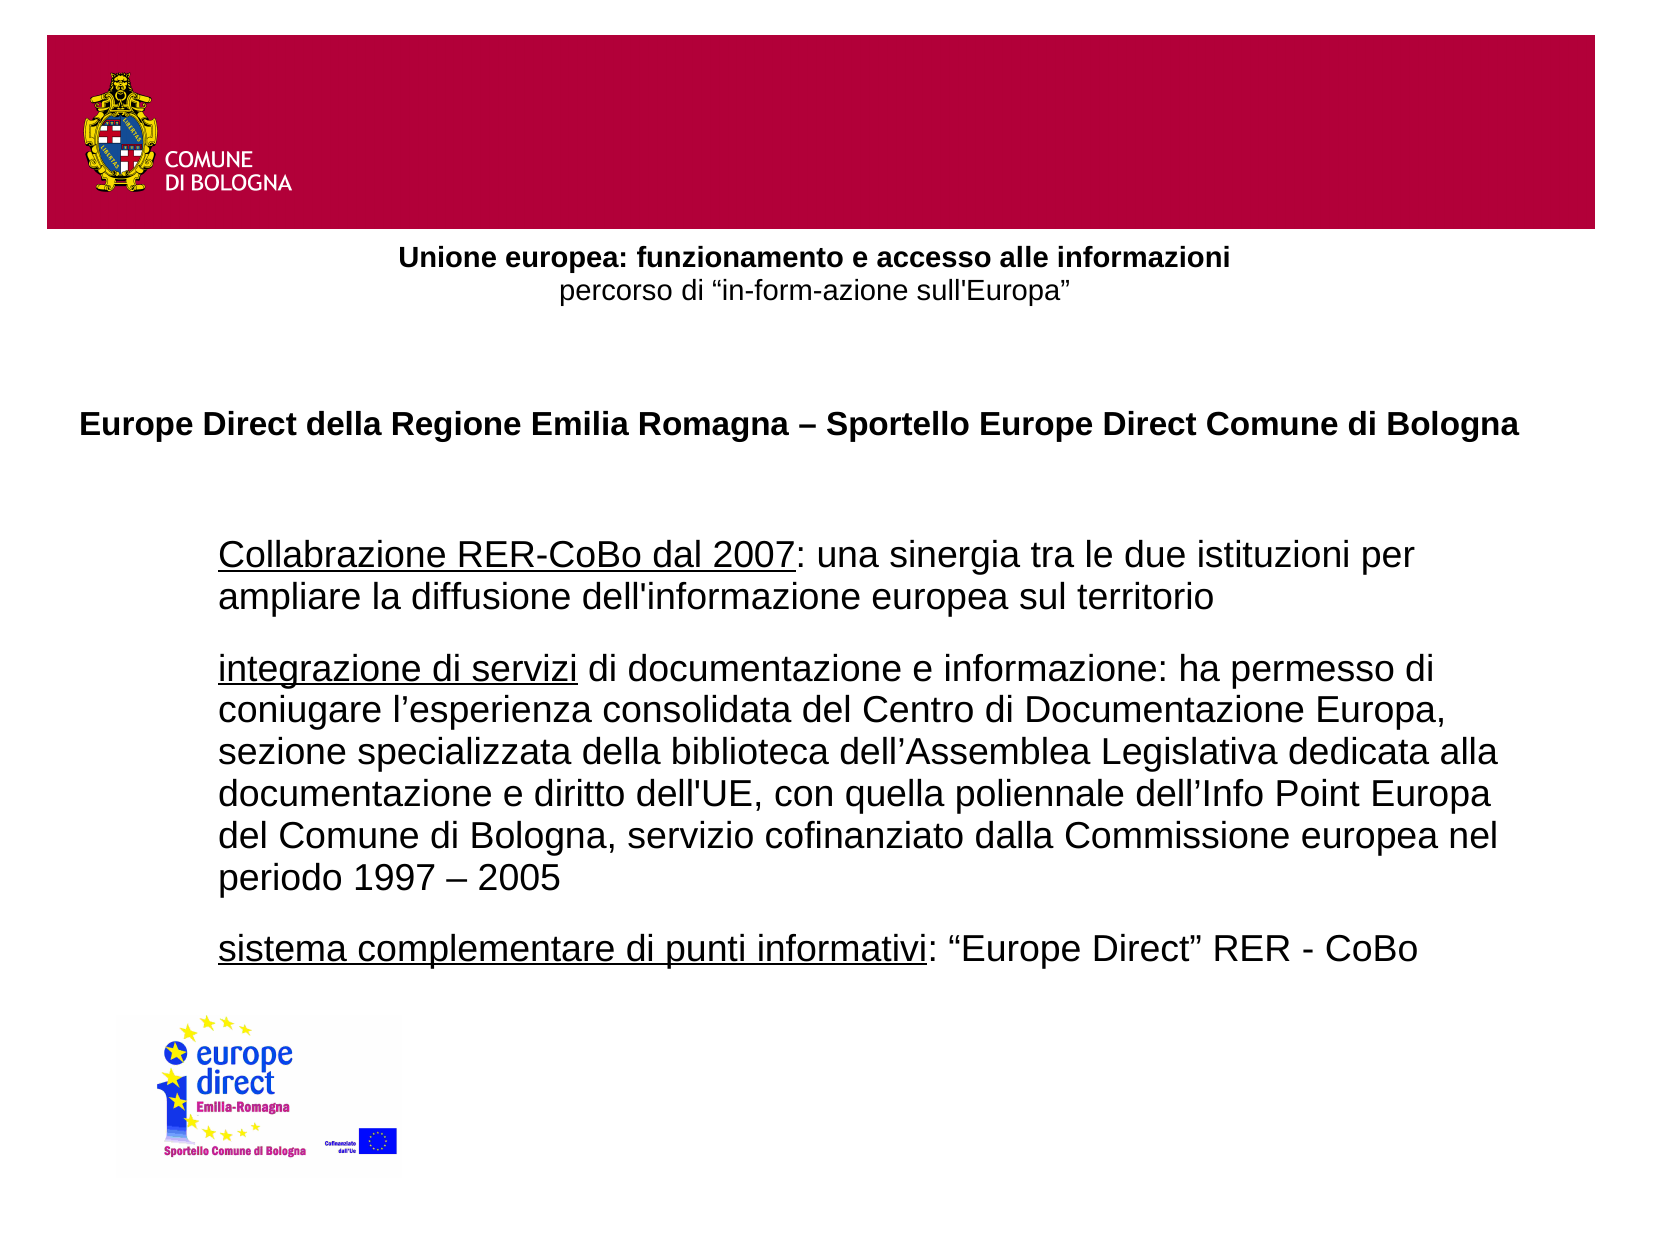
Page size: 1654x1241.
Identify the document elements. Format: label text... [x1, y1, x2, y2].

list Europe Direct della Regione Emilia Romagna – Sportello Europe Direct Comune di Bologna Collabrazione RER-CoBo dal 2007: una sinergia tra le due istituzioni per ampliare la diffusione dell'informazione europea sul territorio integrazione di servizi di documentazione e informazione: ha permesso di coniugare l’esperienza consolidata del Centro di Documentazione Europa, sezione specializzata della biblioteca dell’Assemblea Legislativa dedicata alla documentazione e diritto dell'UE, con quella poliennale dell’Info Point Europa del Comune di Bologna, servizio cofinanziato dalla Commissione europea nel periodo 1997 – 2005 sistema complementare di punti informativi: “Europe Direct” RER - CoBo [70, 401, 1536, 1004]
picture [116, 1015, 402, 1178]
title Unione europea: funzionamento e accesso alle informazioni percorso di “in-form-azione sull'Europa” [71, 217, 1560, 367]
picture [47, 35, 1595, 229]
